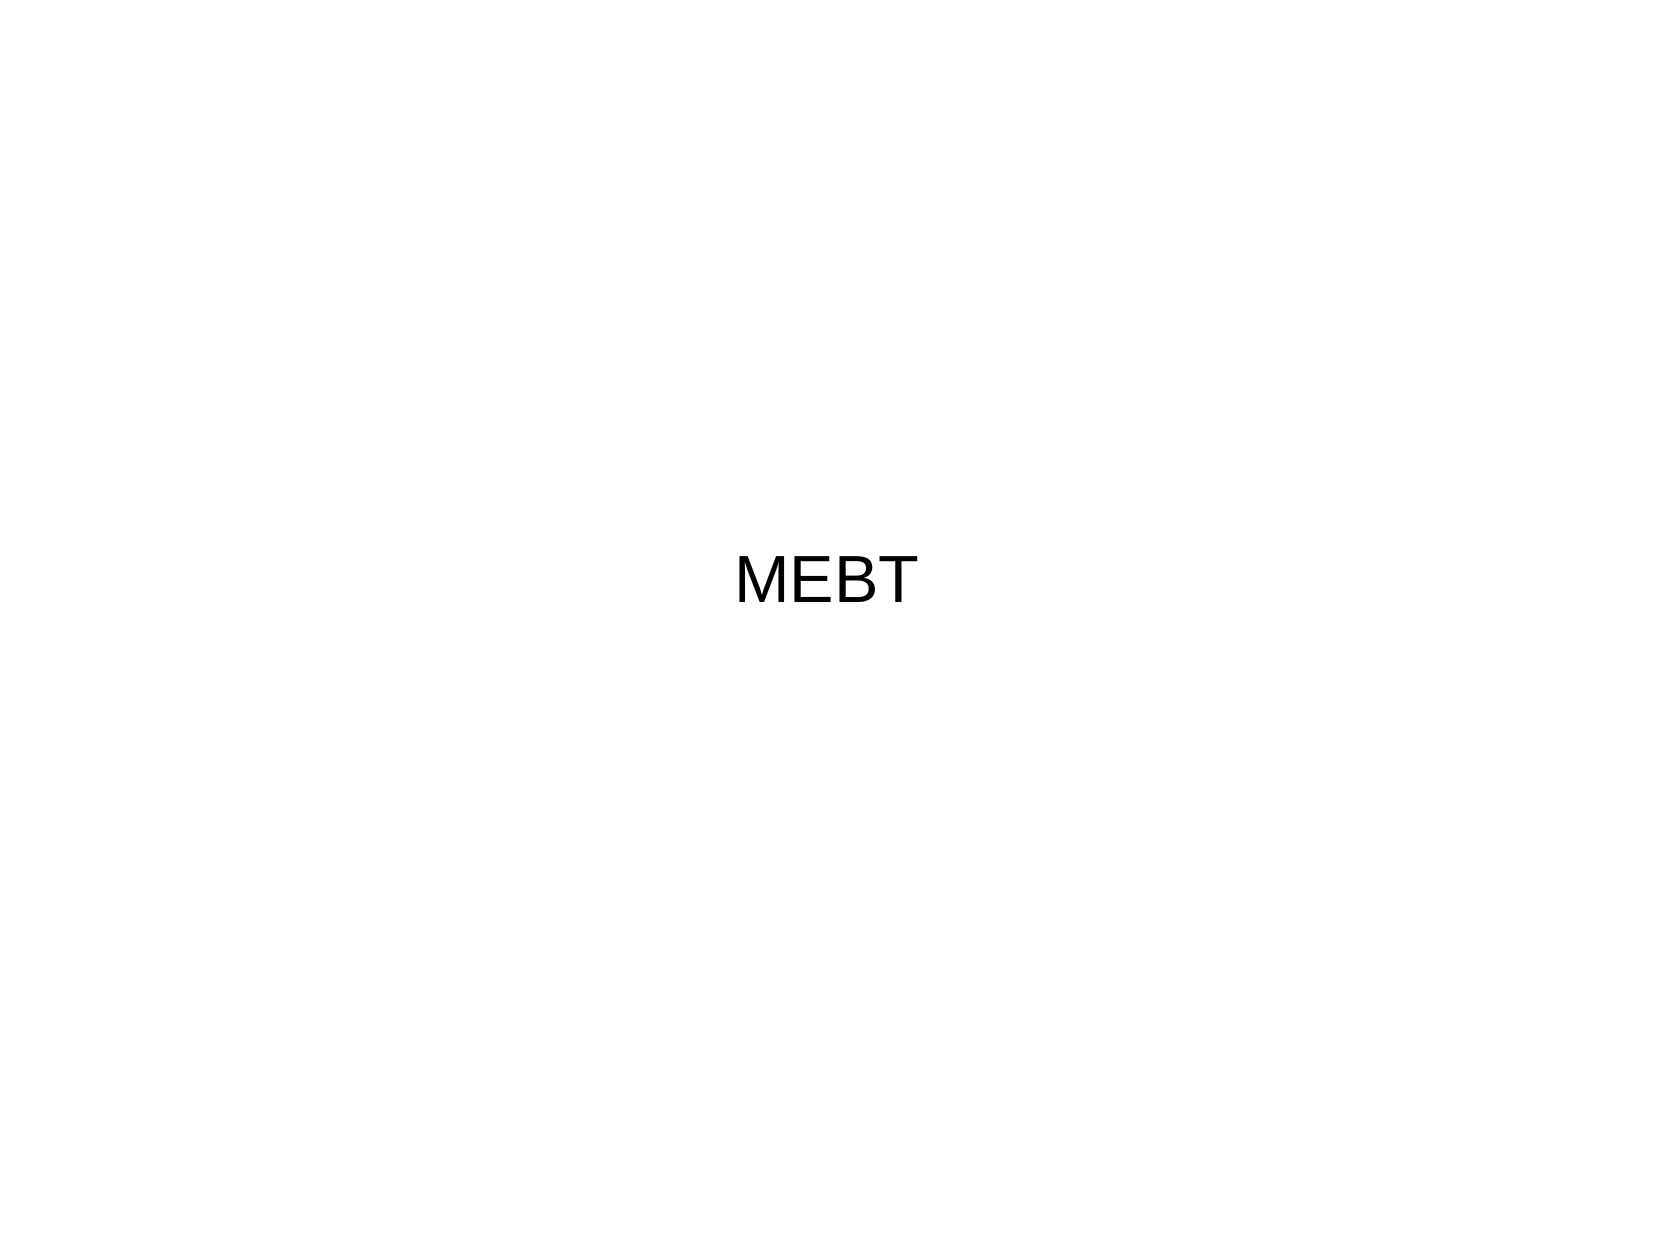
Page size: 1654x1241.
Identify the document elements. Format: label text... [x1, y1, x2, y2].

subtitle MEBT [82, 56, 1571, 1102]
